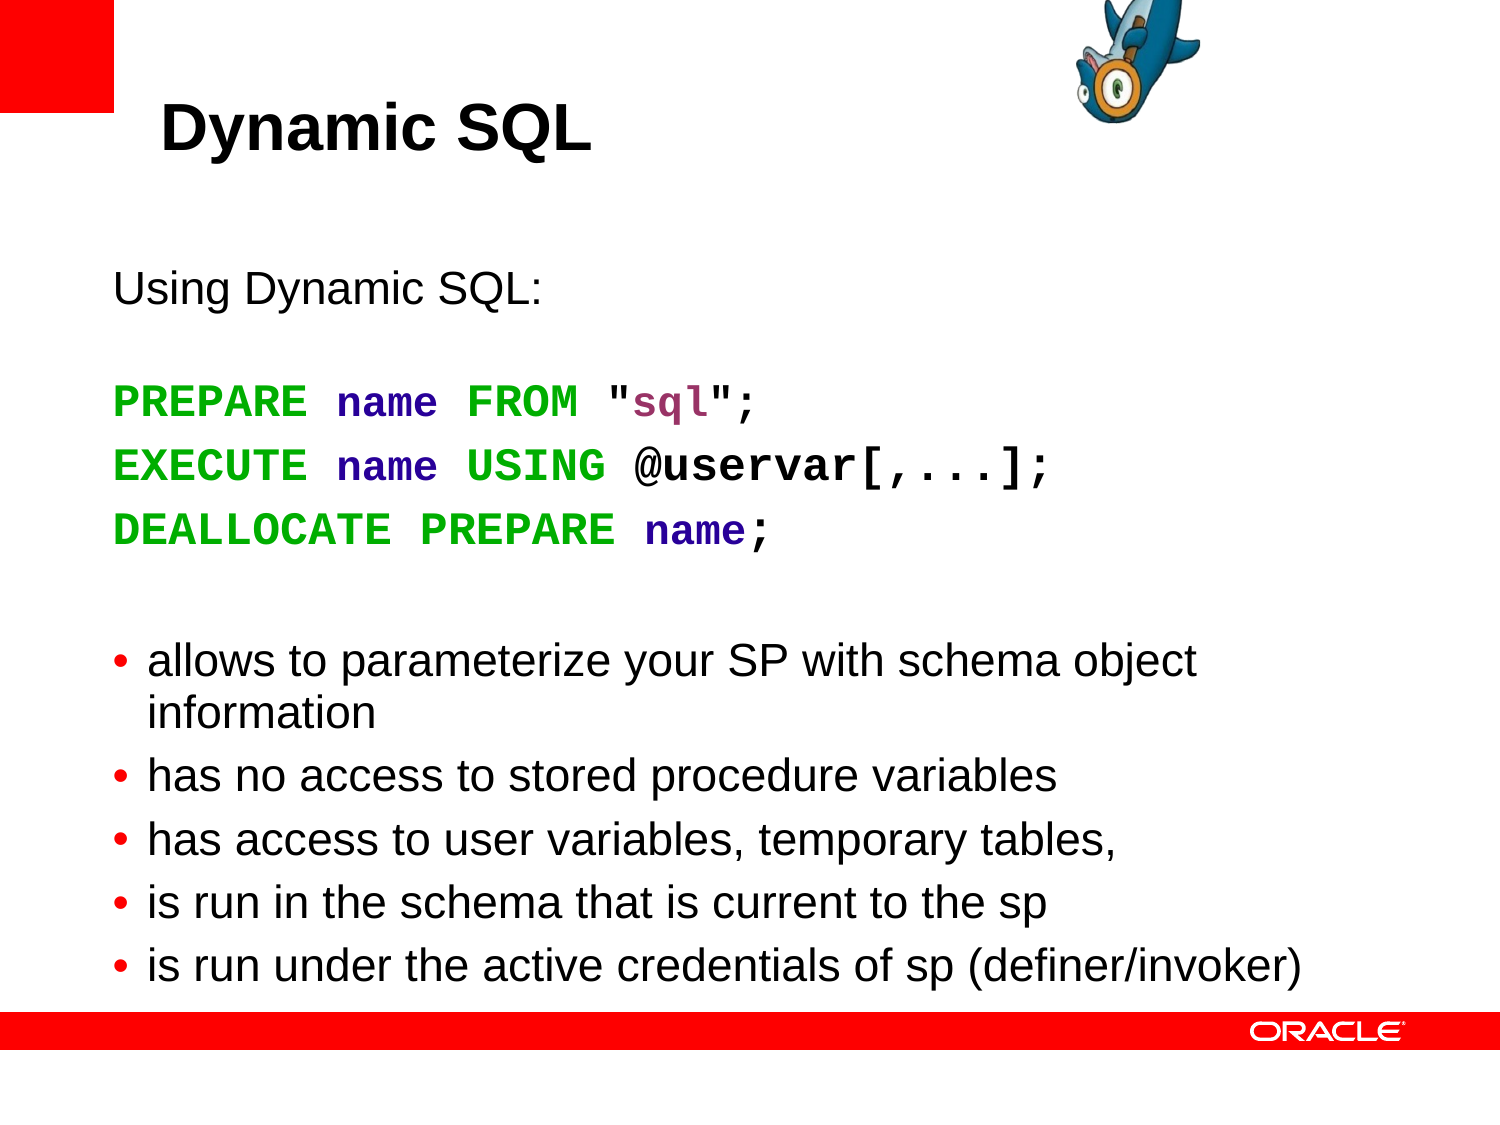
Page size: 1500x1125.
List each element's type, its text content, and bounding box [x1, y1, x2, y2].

picture [0, 0, 114, 113]
list Using Dynamic SQL: PREPARE name FROM "sql"; EXECUTE name USING @uservar[,...]; DEALLOCATE PREPARE name; allows to parameterize your SP with schema object information has no access to stored procedure variables has access to user variables, temporary tables, is run in the schema that is current to the sp is run under the active credentials of sp (definer/invoker) [112, 262, 1349, 1005]
picture [1066, 0, 1201, 124]
picture [0, 1012, 1500, 1050]
title Dynamic SQL [145, 49, 1390, 205]
